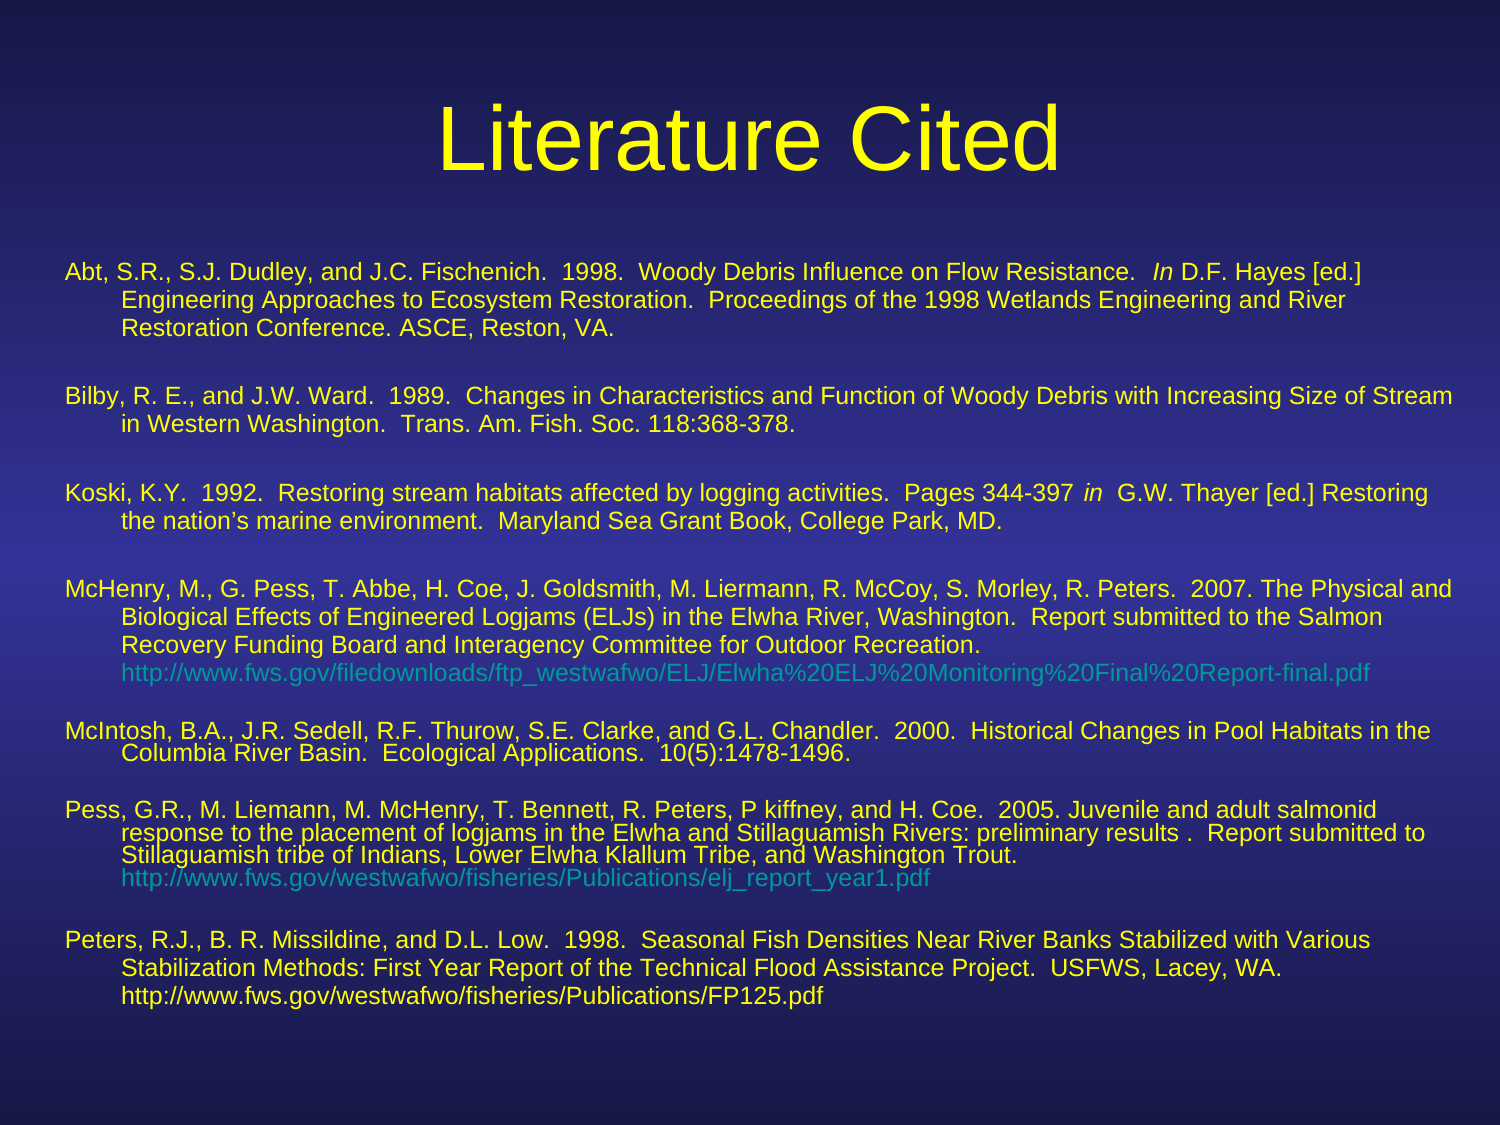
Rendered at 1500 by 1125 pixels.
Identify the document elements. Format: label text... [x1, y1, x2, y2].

text_box Abt, S.R., S.J. Dudley, and J.C. Fischenich. 1998. Woody Debris Influence on Flow Resistance. In D.F. Hayes [ed.] Engineering Approaches to Ecosystem Restoration. Proceedings of the 1998 Wetlands Engineering and River Restoration Conference. ASCE, Reston, VA. Bilby, R. E., and J.W. Ward. 1989. Changes in Characteristics and Function of Woody Debris with Increasing Size of Stream in Western Washington. Trans. Am. Fish. Soc. 118:368-378. Koski, K.Y. 1992. Restoring stream habitats affected by logging activities. Pages 344-397 in G.W. Thayer [ed.] Restoring the nation’s marine environment. Maryland Sea Grant Book, College Park, MD. McHenry, M., G. Pess, T. Abbe, H. Coe, J. Goldsmith, M. Liermann, R. McCoy, S. Morley, R. Peters. 2007. The Physical and Biological Effects of Engineered Logjams (ELJs) in the Elwha River, Washington. Report submitted to the Salmon Recovery Funding Board and Interagency Committee for Outdoor Recreation. http://www.fws.gov/filedownloads/ftp_westwafwo/ELJ/Elwha%20ELJ%20Monitoring%20Final%20Report-final.pdf McIntosh, B.A., J.R. Sedell, R.F. Thurow, S.E. Clarke, and G.L. Chandler. 2000. Historical Changes in Pool Habitats in the Columbia River Basin. Ecological Applications. 10(5):1478-1496. Pess, G.R., M. Liemann, M. McHenry, T. Bennett, R. Peters, P kiffney, and H. Coe. 2005. Juvenile and adult salmonid response to the placement of logjams in the Elwha and Stillaguamish Rivers: preliminary results . Report submitted to Stillaguamish tribe of Indians, Lower Elwha Klallum Tribe, and Washington Trout. http://www.fws.gov/westwafwo/fisheries/Publications/elj_report_year1.pdf Peters, R.J., B. R. Missildine, and D.L. Low. 1998. Seasonal Fish Densities Near River Banks Stabilized with Various Stabilization Methods: First Year Report of the Technical Flood Assistance Project. USFWS, Lacey, WA. http://www.fws.gov/westwafwo/fisheries/Publications/FP125.pdf [50, 249, 1476, 1088]
title Literature Cited [75, 45, 1426, 233]
